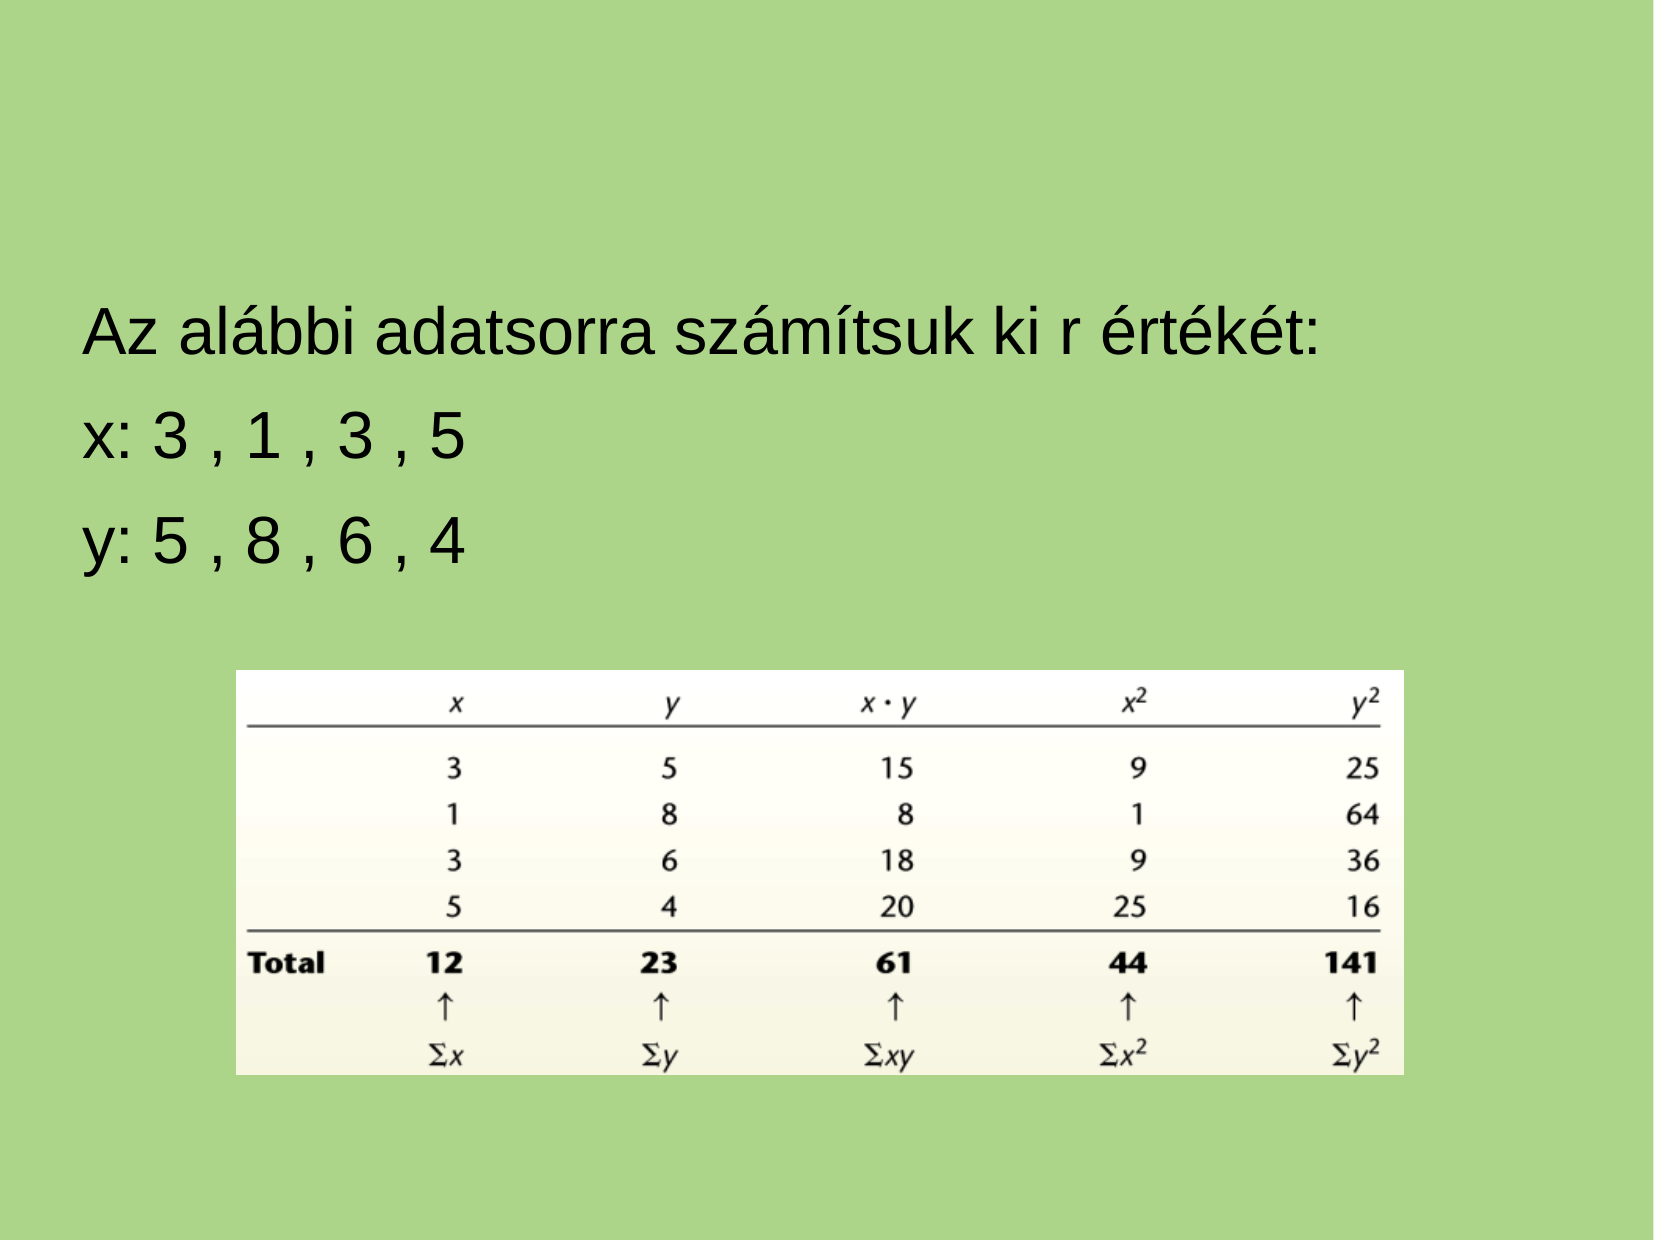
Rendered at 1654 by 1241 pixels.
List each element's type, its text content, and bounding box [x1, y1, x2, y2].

list Az alábbi adatsorra számítsuk ki r értékét: x: 3 , 1 , 3 , 5 y: 5 , 8 , 6 , 4 [82, 290, 1569, 1008]
picture [236, 670, 1404, 1075]
